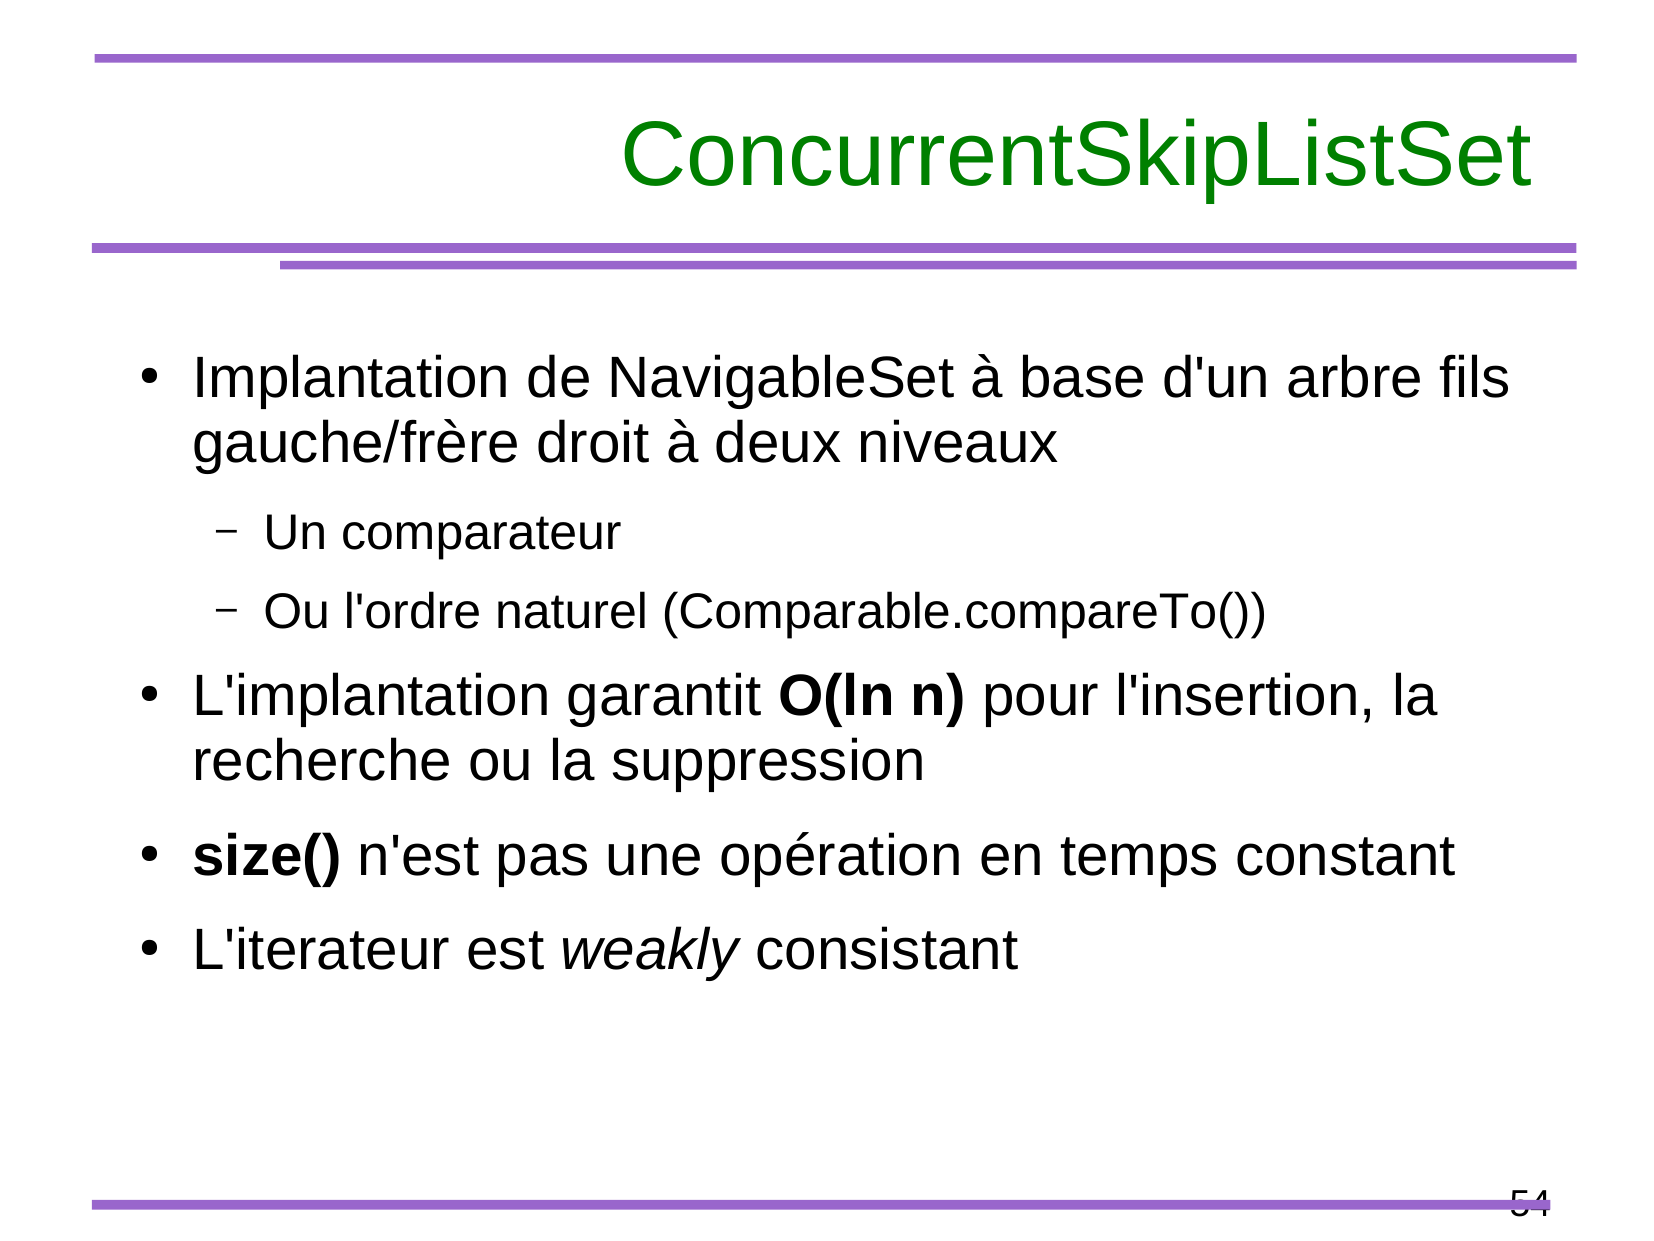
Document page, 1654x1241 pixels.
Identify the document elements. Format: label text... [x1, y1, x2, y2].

list Implantation de NavigableSet à base d'un arbre fils gauche/frère droit à deux niveaux Un comparateur Ou l'ordre naturel (Comparable.compareTo()) L'implantation garantit O(ln n) pour l'insertion, la recherche ou la suppression size() n'est pas une opération en temps constant L'iterateur est weakly consistant [121, 344, 1534, 983]
title ConcurrentSkipListSet [121, 49, 1534, 257]
